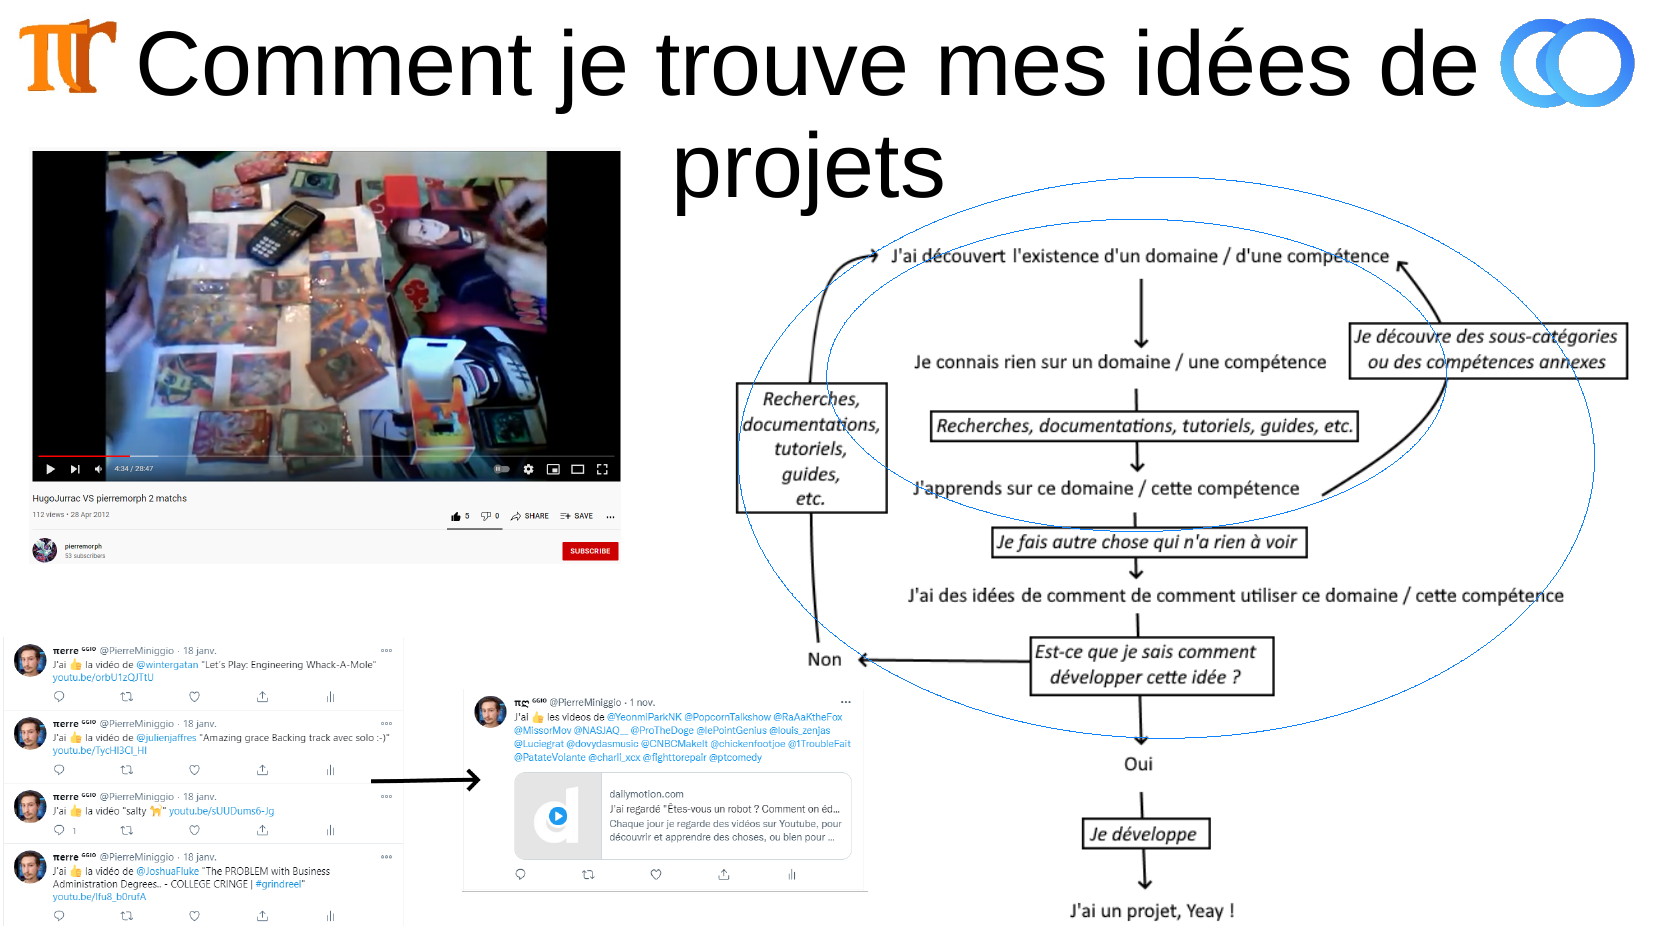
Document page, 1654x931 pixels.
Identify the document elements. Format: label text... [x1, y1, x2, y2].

picture [1450, 0, 1654, 142]
picture [0, 219, 1654, 930]
picture [17, 5, 119, 107]
title Comment je trouve mes idées de projets [64, 12, 1554, 218]
picture [29, 147, 621, 564]
